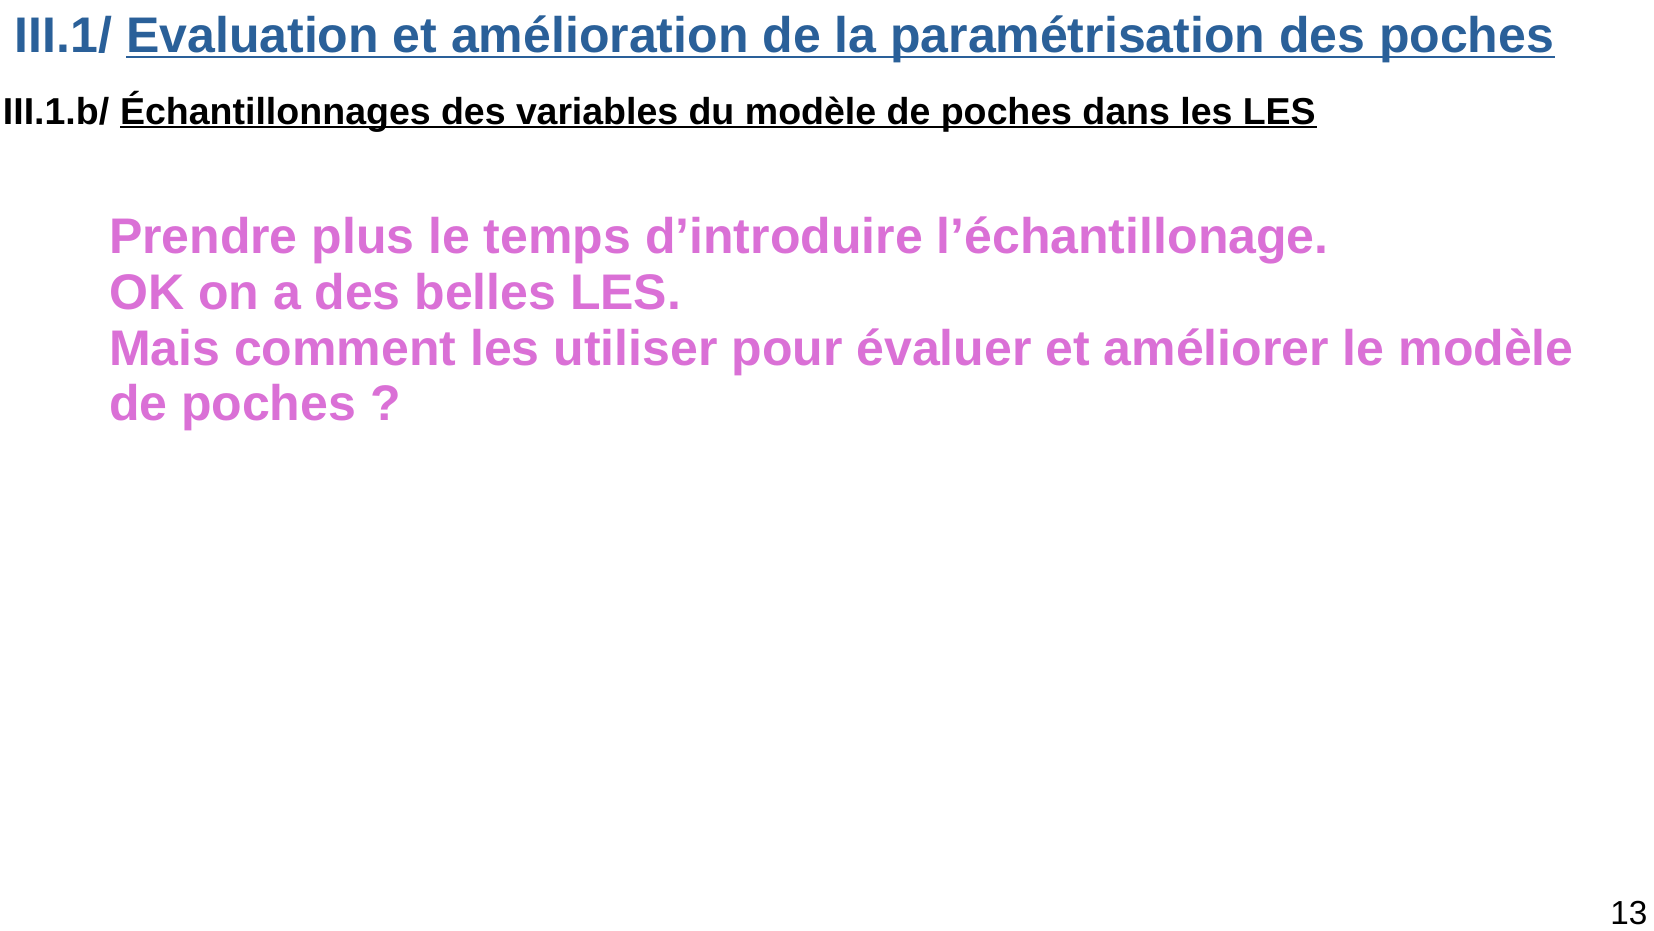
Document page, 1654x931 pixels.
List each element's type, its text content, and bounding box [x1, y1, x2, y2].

text_box Prendre plus le temps d’introduire l’échantillonage. OK on a des belles LES. Mais comment les utiliser pour évaluer et améliorer le modèle de poches ? [94, 200, 1589, 495]
text_box 13 [1595, 887, 1654, 931]
text_box III.1.b/ Échantillonnages des variables du modèle de poches dans les LES [0, 83, 1642, 154]
text_box III.1/ Evaluation et amélioration de la paramétrisation des poches [0, 0, 1654, 83]
